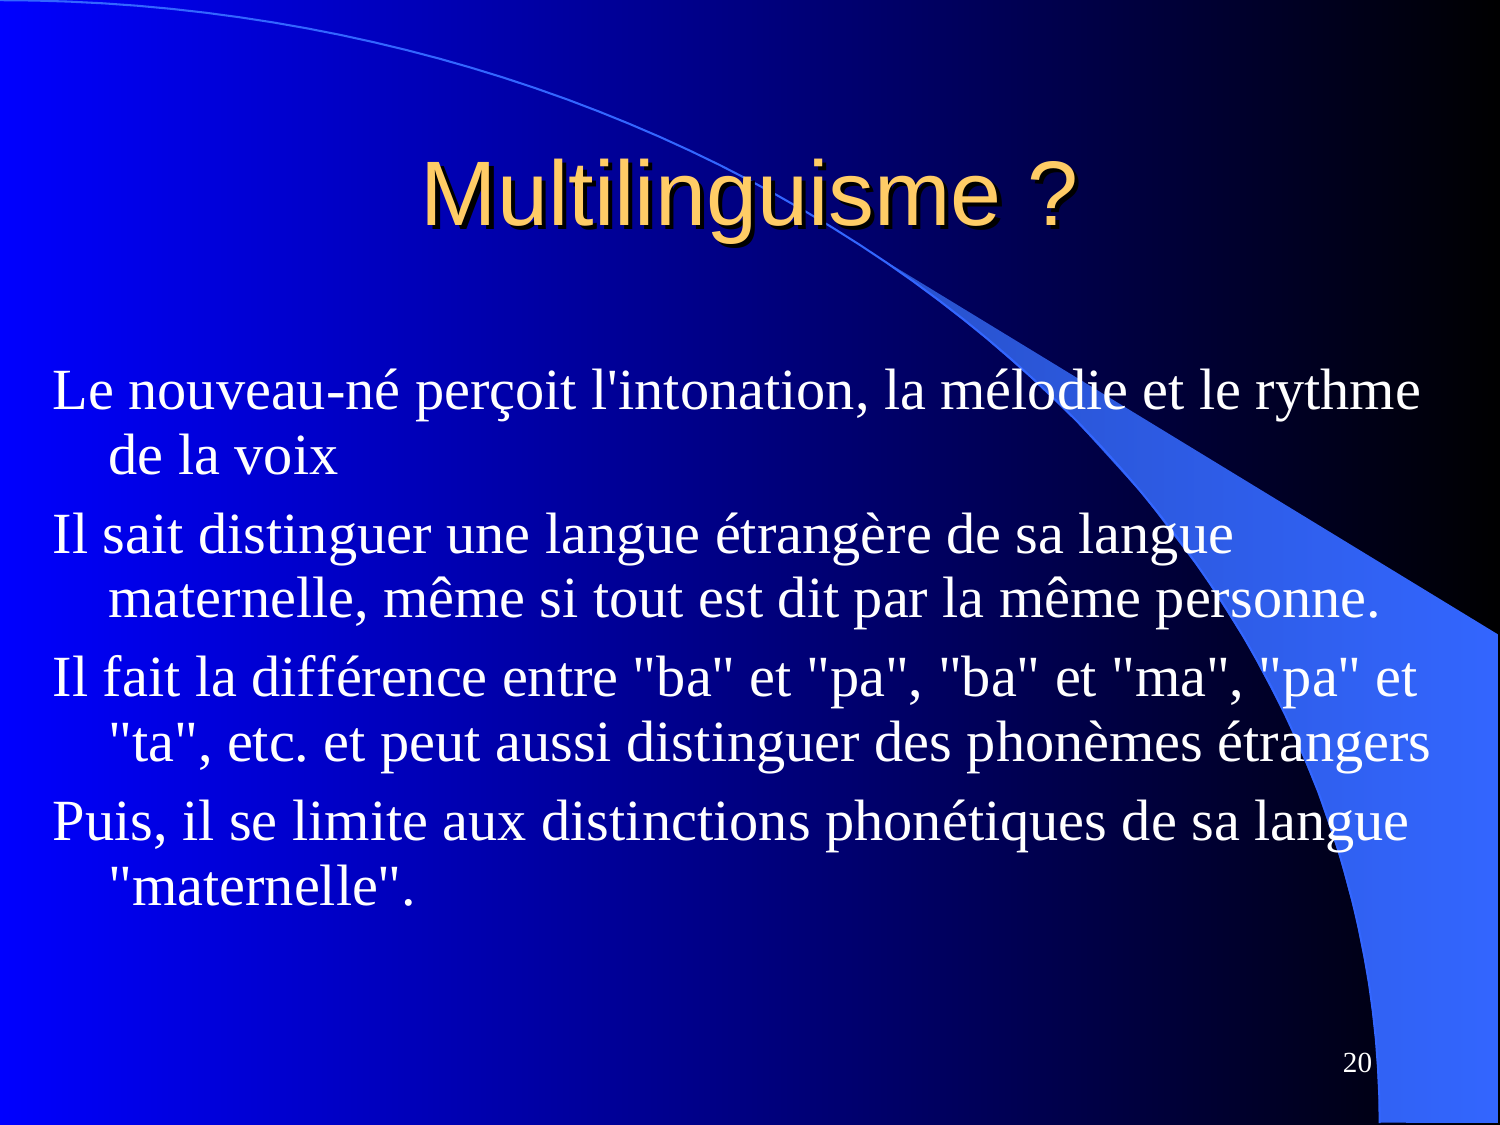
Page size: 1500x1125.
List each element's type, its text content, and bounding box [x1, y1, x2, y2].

list Le nouveau-né perçoit l'intonation, la mélodie et le rythme de la voix Il sait distinguer une langue étrangère de sa langue maternelle, même si tout est dit par la même personne. Il fait la différence entre "ba" et "pa", "ba" et "ma", "pa" et "ta", etc. et peut aussi distinguer des phonèmes étrangers Puis, il se limite aux distinctions phonétiques de sa langue "maternelle". [37, 350, 1463, 1114]
title Multilinguisme ? [112, 99, 1388, 288]
